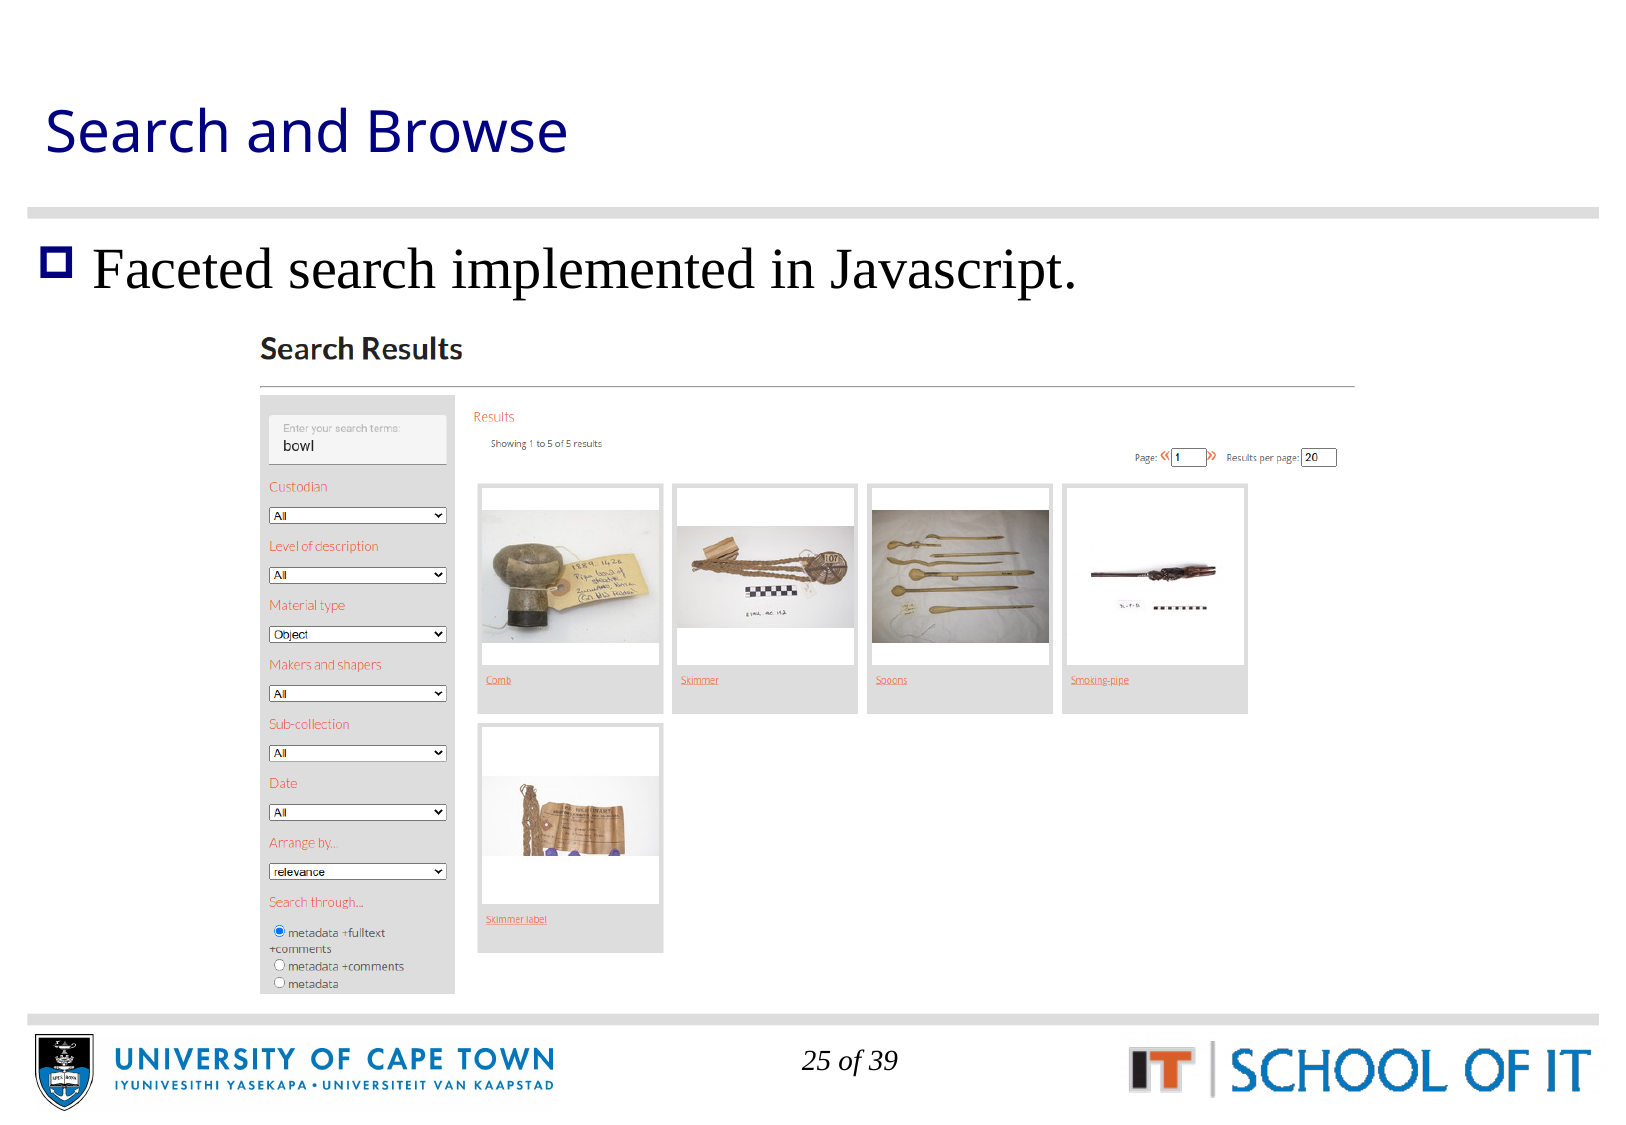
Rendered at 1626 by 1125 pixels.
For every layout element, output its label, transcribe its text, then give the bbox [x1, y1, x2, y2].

picture [35, 1034, 553, 1111]
list Faceted search implemented in Javascript. [36, 236, 1579, 998]
picture [1118, 1030, 1606, 1109]
picture [252, 321, 1363, 994]
title Search and Browse [45, 66, 1583, 194]
